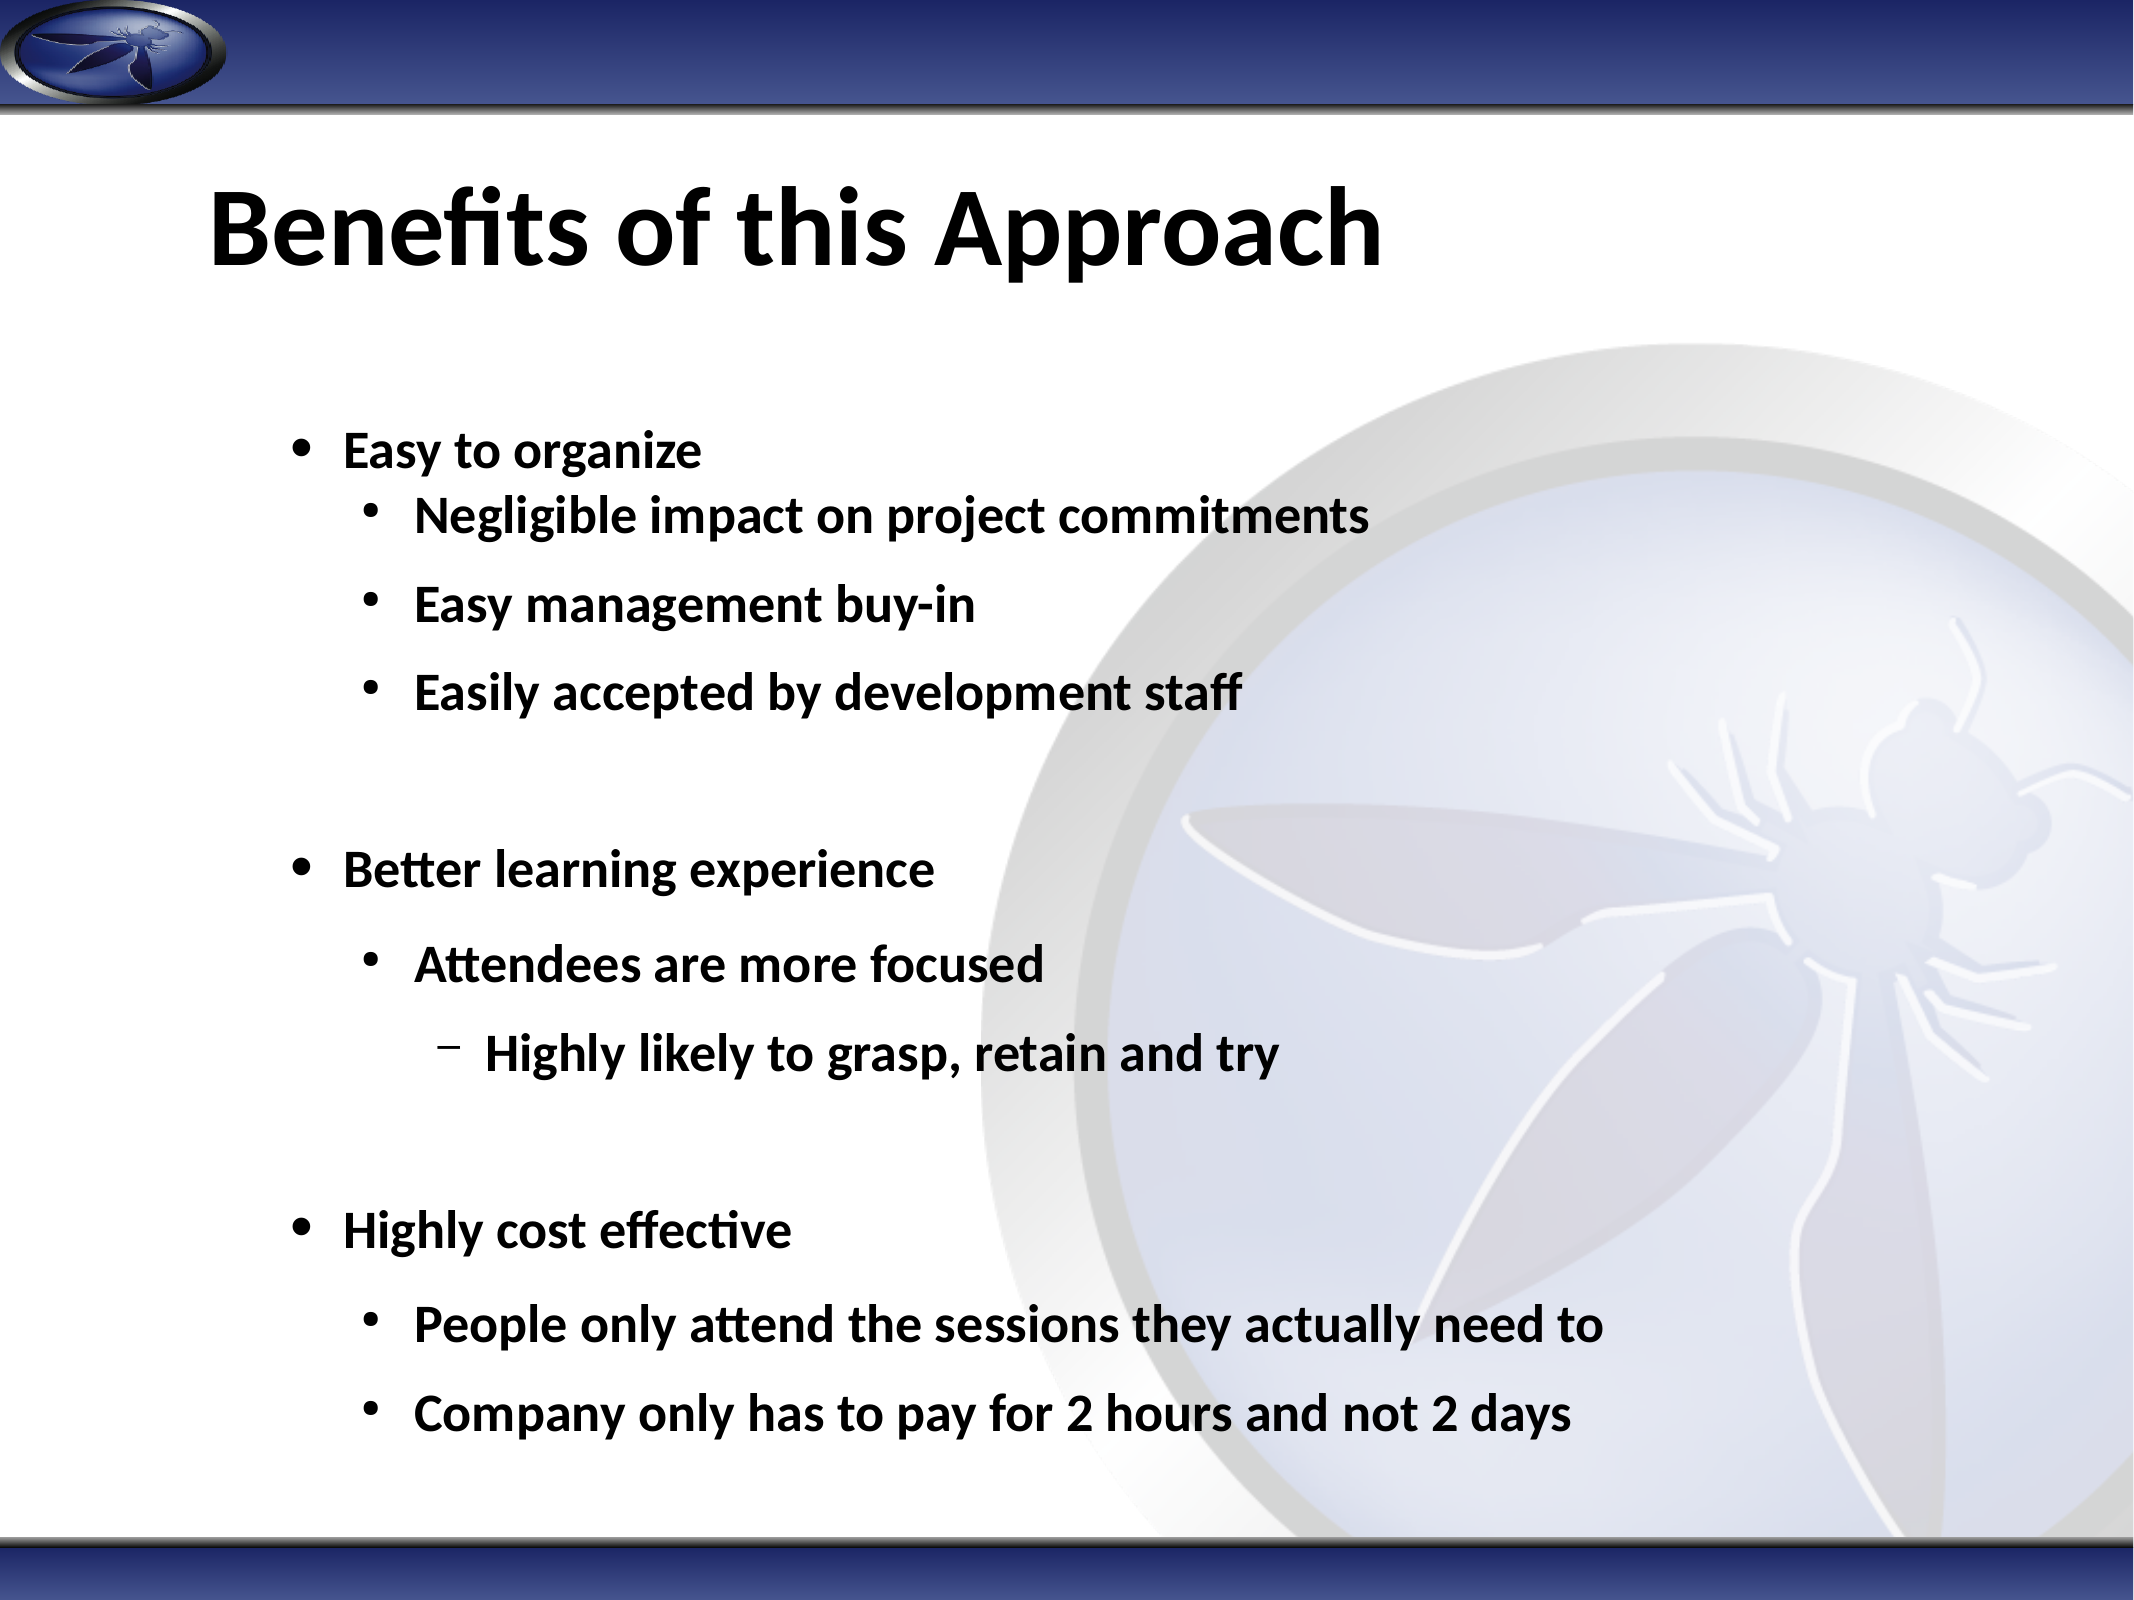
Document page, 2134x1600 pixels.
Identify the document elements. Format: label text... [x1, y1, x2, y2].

picture [981, 339, 2134, 1600]
list Easy to organize Negligible impact on project commitments Easy management buy-in Easily accepted by development staff Better learning experience Attendees are more focused Highly likely to grasp, retain and try Highly cost effective People only attend the sessions they actually need to Company only has to pay for 2 hours and not 2 days [213, 407, 2038, 1447]
title Benefits of this Approach [208, 125, 1925, 350]
picture [0, 0, 228, 104]
